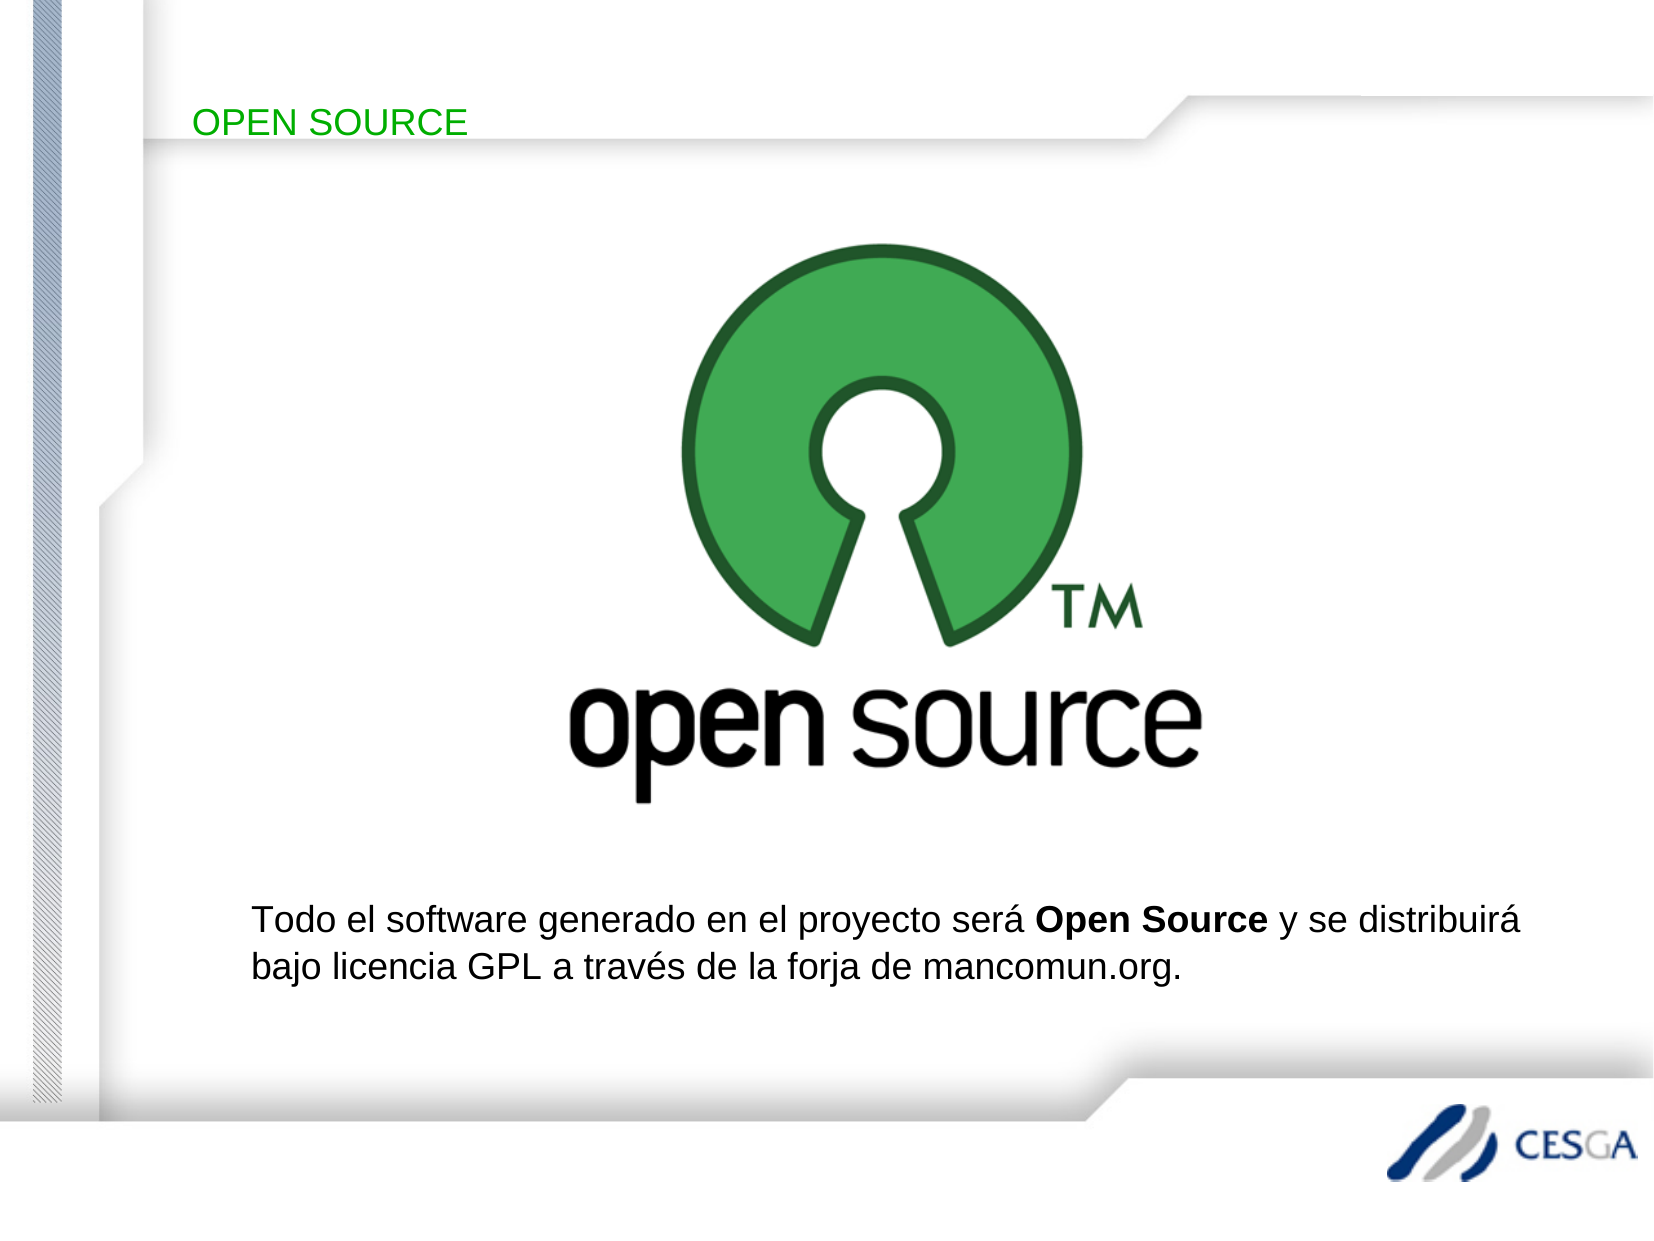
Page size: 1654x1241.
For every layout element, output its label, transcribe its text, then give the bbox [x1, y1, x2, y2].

text_box Todo el software generado en el proyecto será Open Source y se distribuirá bajo licencia GPL a través de la forja de mancomun.org. [236, 885, 1536, 996]
picture [0, 0, 1654, 1241]
text_box OPEN SOURCE [177, 88, 739, 150]
